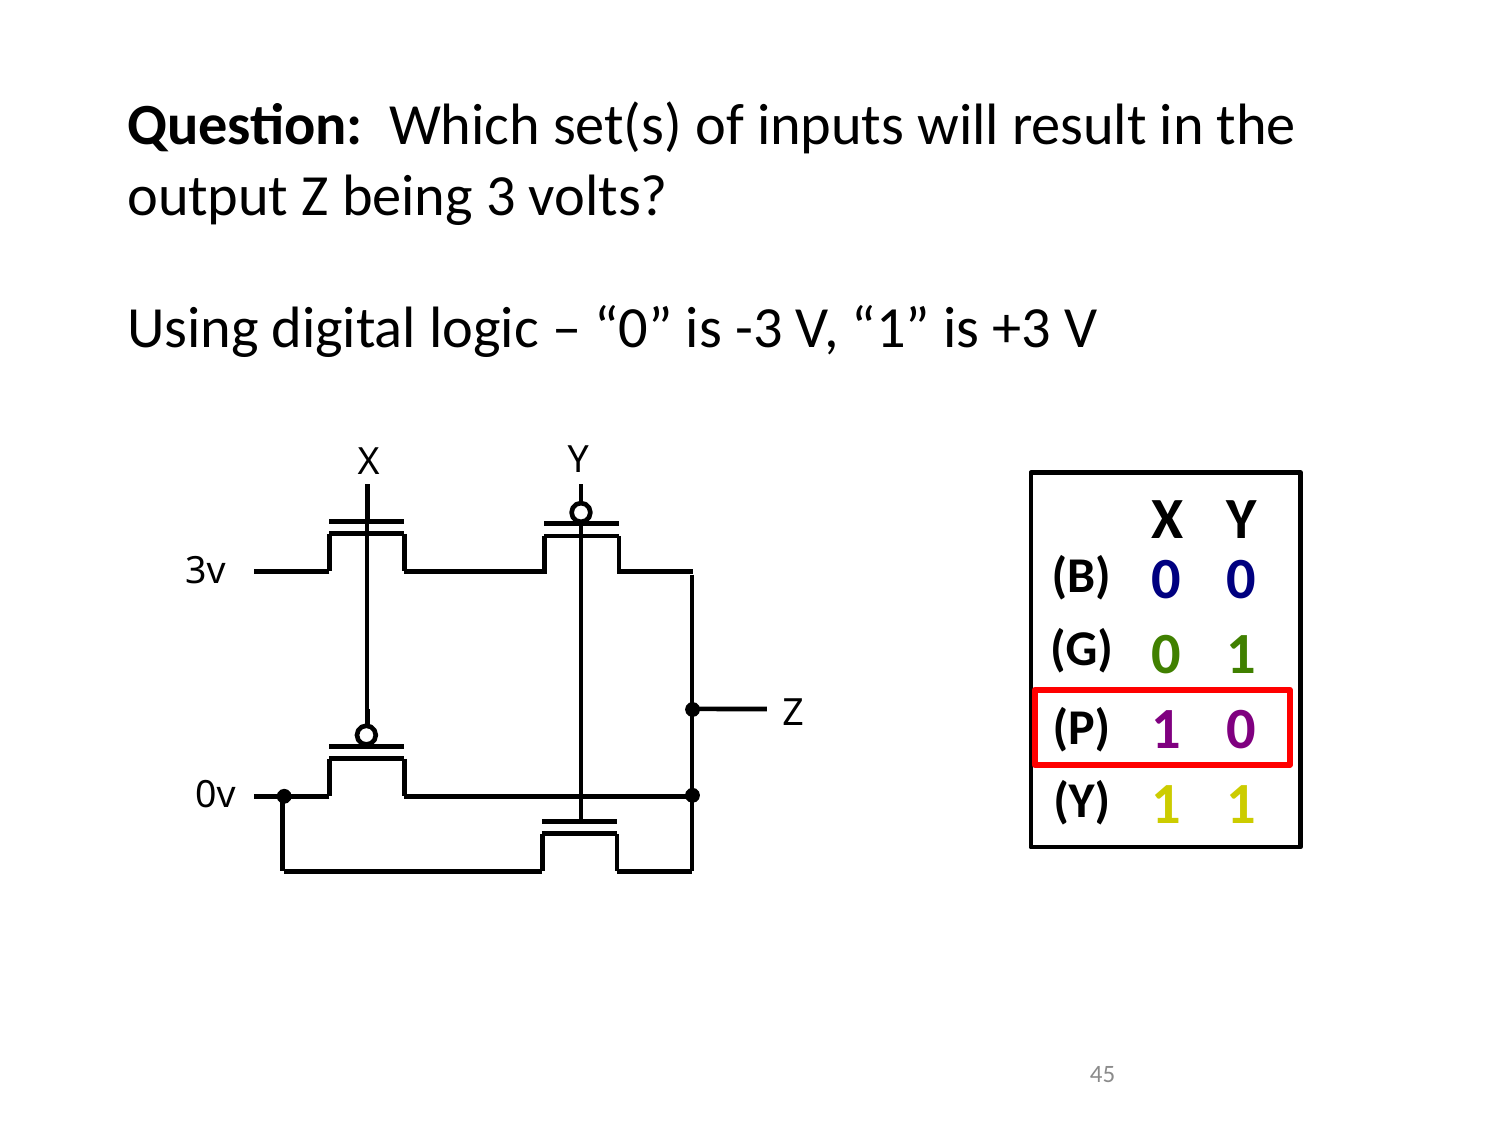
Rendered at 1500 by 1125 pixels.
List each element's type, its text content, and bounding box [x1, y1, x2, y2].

text_box 1 0 [1136, 682, 1287, 687]
text_box 0 0 [1136, 532, 1287, 607]
text_box [276, 788, 292, 804]
text_box Question: Which set(s) of inputs will result in the output Z being 3 volts? Using digital logic – “0” is -3 V, “1” is +3 V [112, 79, 1403, 367]
text_box [685, 701, 701, 717]
text_box [571, 503, 591, 522]
text_box [684, 787, 700, 803]
text_box 1 0 [1136, 693, 1287, 762]
text_box (B) [1036, 535, 1126, 608]
text_box Y [564, 430, 625, 499]
text_box [356, 725, 376, 745]
text_box 0v [191, 765, 248, 834]
text_box (G) [1035, 608, 1128, 684]
text_box (P) [1038, 693, 1126, 760]
text_box 1 1 [1137, 757, 1287, 762]
slide_number <number> [1074, 1042, 1425, 1103]
text_box Z [779, 683, 839, 752]
text_box X Y [1137, 472, 1288, 558]
text_box X [354, 432, 414, 501]
text_box 3v [182, 541, 242, 609]
text_box (Y) [1038, 768, 1126, 835]
text_box 1 1 [1137, 768, 1288, 843]
text_box 0 1 [1136, 607, 1287, 682]
